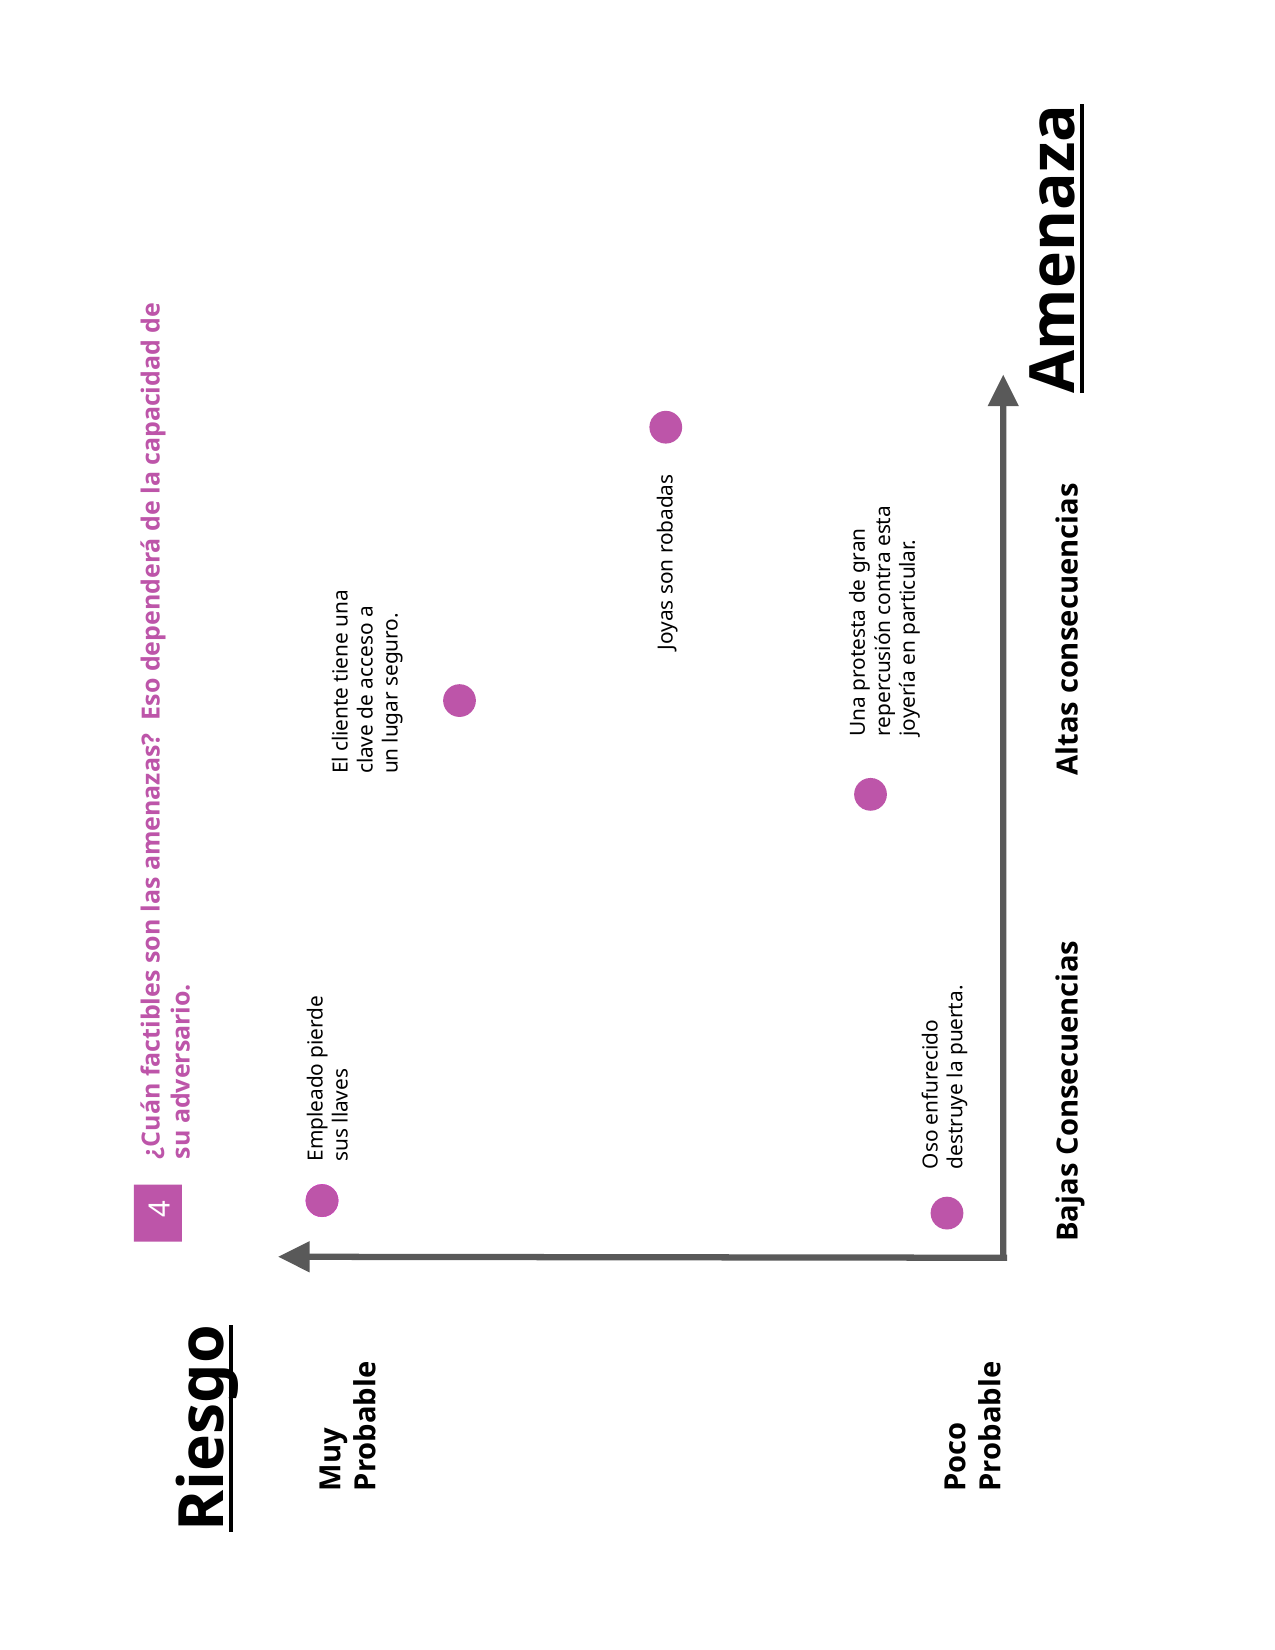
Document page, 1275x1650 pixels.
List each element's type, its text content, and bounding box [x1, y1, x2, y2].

text_box [443, 684, 476, 717]
text_box Riesgo [196, 1337, 208, 1351]
text_box 4 [133, 1184, 182, 1242]
text_box Riesgo [196, 1377, 208, 1391]
text_box [930, 1196, 964, 1230]
text_box El cliente tiene una clave de acceso a un lugar seguro. [311, 571, 434, 789]
text_box Amenaza [997, 25, 1059, 409]
text_box Empleado pierde sus llaves [286, 932, 409, 1177]
text_box Muy Probable [296, 1288, 358, 1507]
text_box Amenaza [1047, 224, 1059, 237]
text_box Riesgo [146, 1276, 208, 1547]
text_box Poco Probable [921, 1288, 983, 1507]
text_box Una protesta de gran repercusión contra esta joyería en particular. [829, 476, 920, 752]
text_box [305, 1184, 339, 1218]
text_box Riesgo [186, 1504, 198, 1516]
text_box Oso enfurecido destruye la puerta. [901, 889, 993, 1185]
text_box Bajas Consecuencias Altas consecuencias [1003, 139, 1129, 1257]
text_box Amenaza [1047, 303, 1059, 315]
text_box ¿Cuán factibles son las amenazas? Eso dependerá de la capacidad de su adversario. [117, 257, 212, 1175]
text_box Amenaza [1036, 366, 1055, 377]
text_box Joyas son robadas [636, 390, 695, 666]
text_box [854, 777, 887, 811]
text_box Amenaza [1047, 324, 1059, 336]
